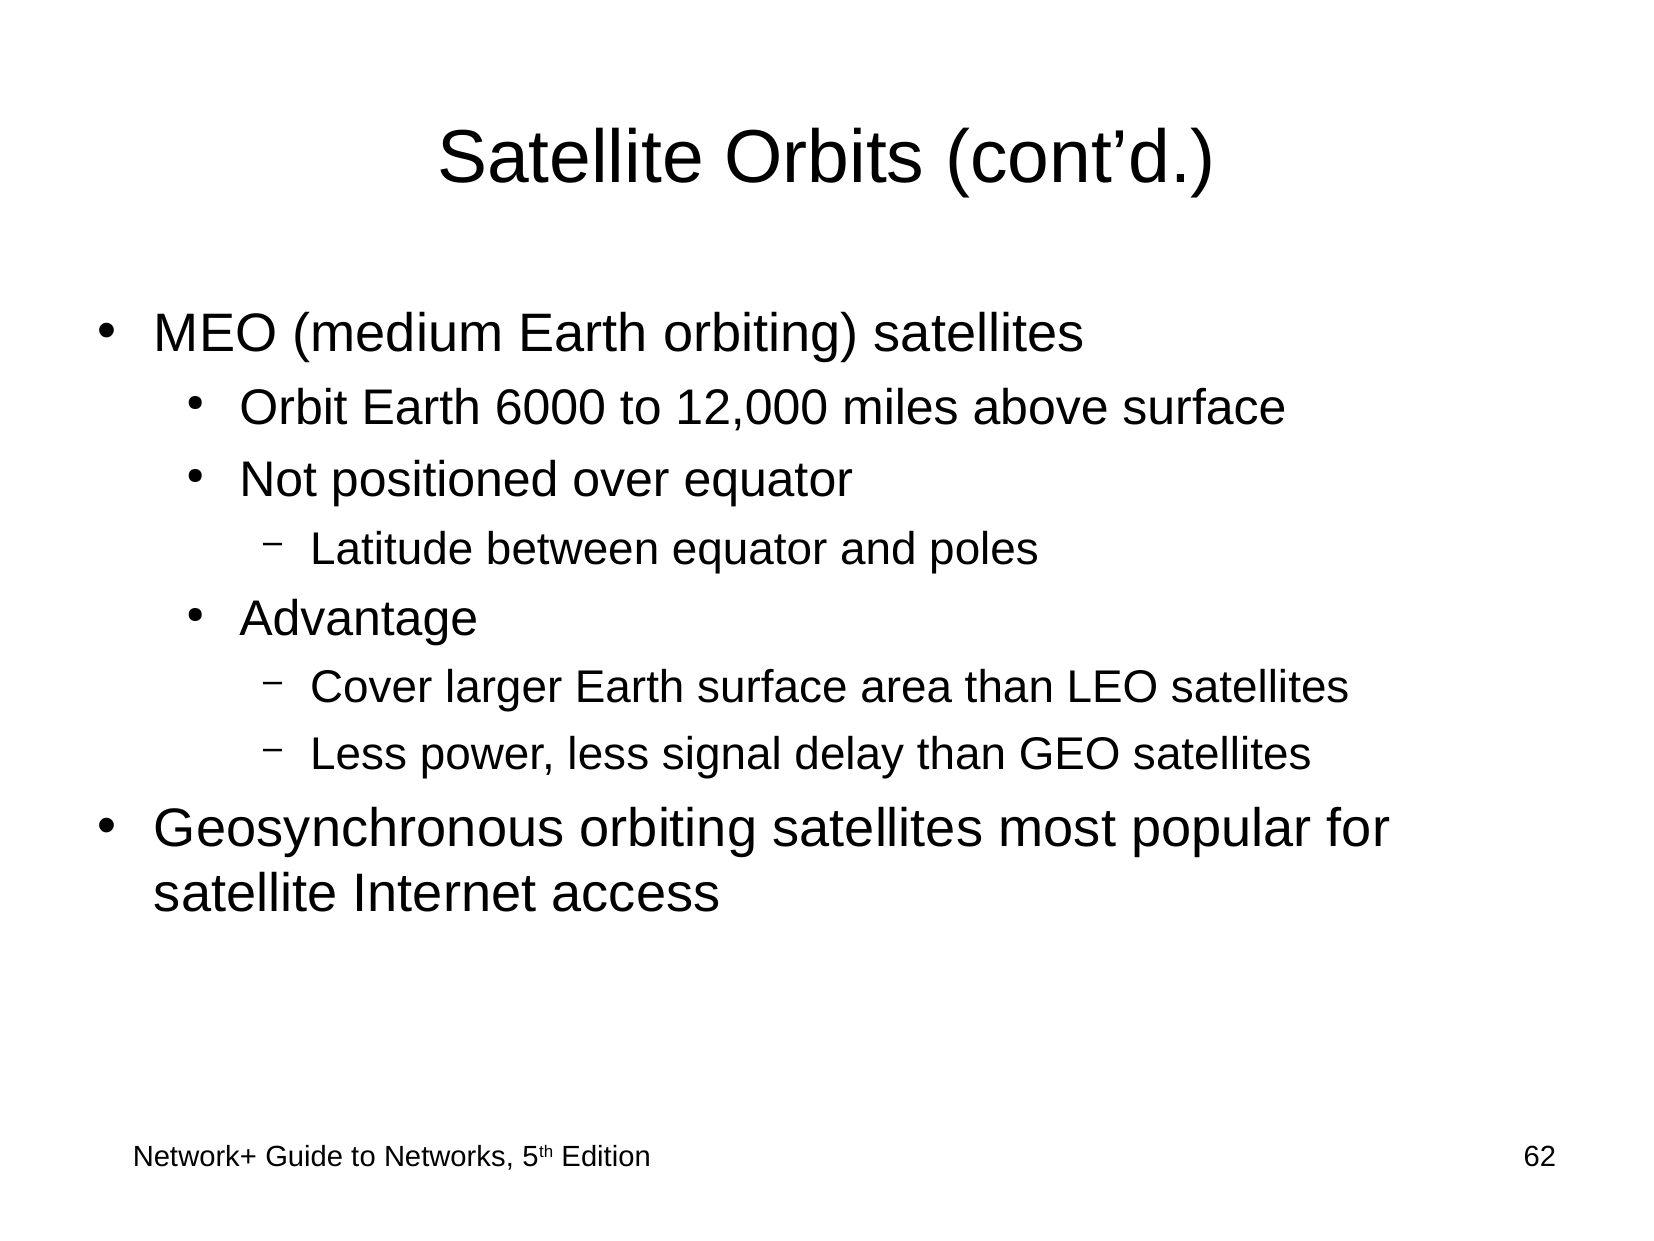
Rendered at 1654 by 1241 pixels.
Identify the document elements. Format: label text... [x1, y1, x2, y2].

text_box Network+ Guide to Networks, 5th Edition [82, 1129, 1089, 1216]
title Satellite Orbits (cont’d.) [82, 49, 1571, 257]
text_box <number> [1185, 1129, 1571, 1216]
list MEO (medium Earth orbiting) satellites Orbit Earth 6000 to 12,000 miles above surface Not positioned over equator Latitude between equator and poles Advantage Cover larger Earth surface area than LEO satellites Less power, less signal delay than GEO satellites Geosynchronous orbiting satellites most popular for satellite Internet access [82, 289, 1571, 1108]
